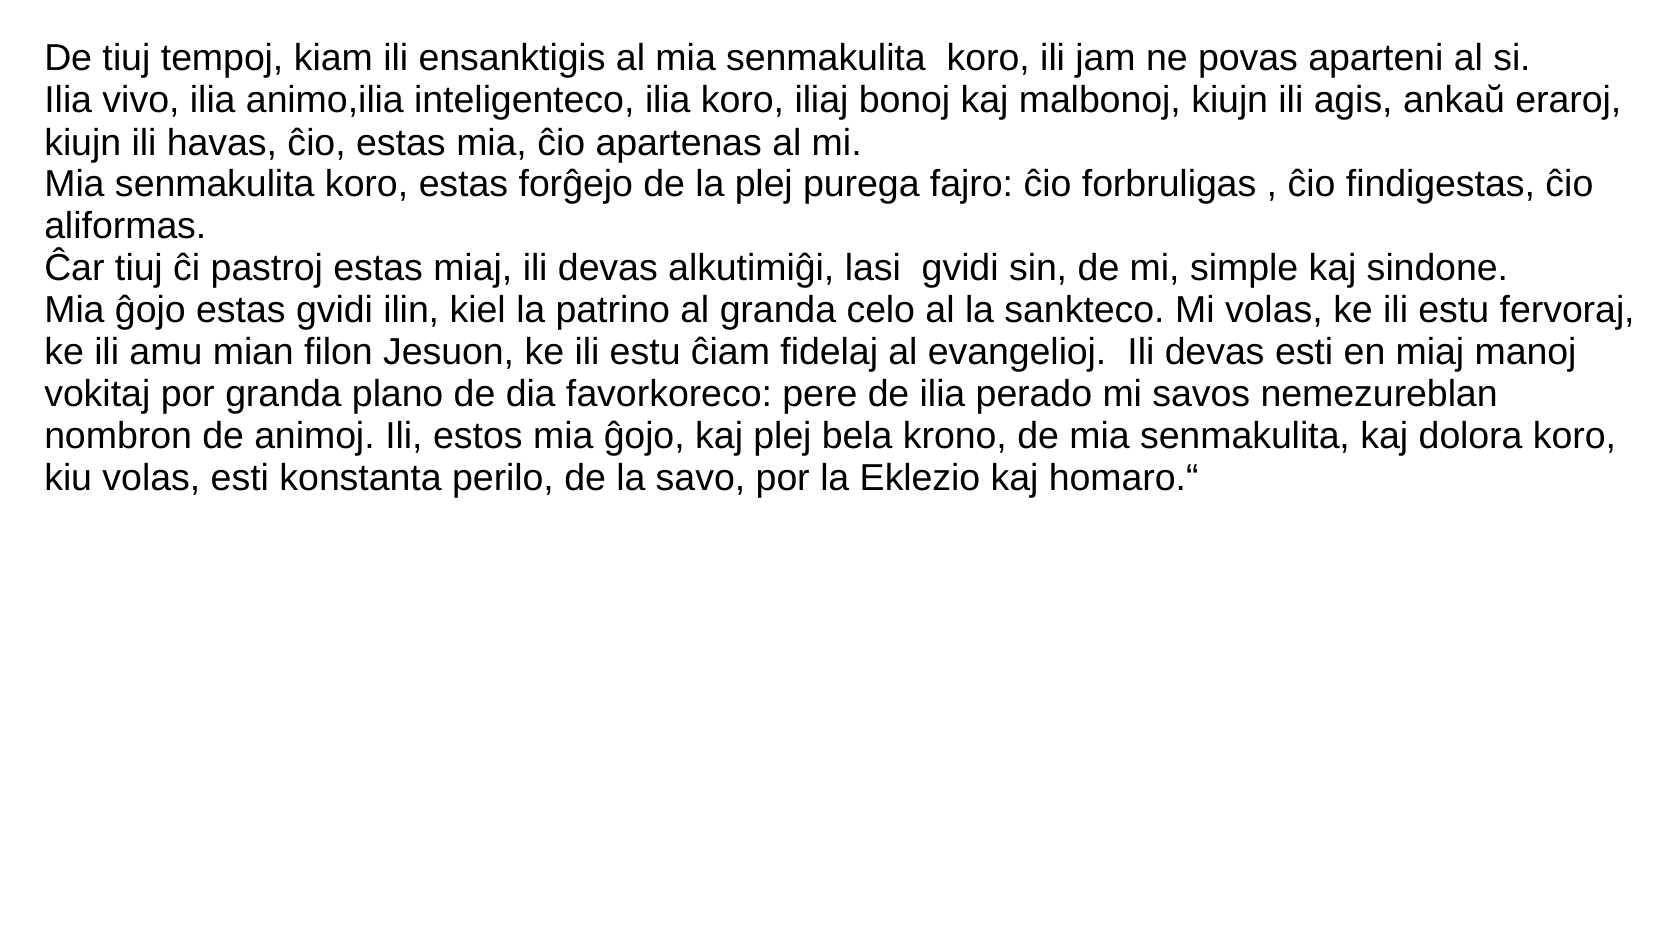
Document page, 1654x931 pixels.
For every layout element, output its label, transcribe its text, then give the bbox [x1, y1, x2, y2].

text_box De tiuj tempoj, kiam ili ensanktigis al mia senmakulita koro, ili jam ne povas aparteni al si. Ilia vivo, ilia animo,ilia inteligenteco, ilia koro, iliaj bonoj kaj malbonoj, kiujn ili agis, ankaŭ eraroj, kiujn ili havas, ĉio, estas mia, ĉio apartenas al mi. Mia senmakulita koro, estas forĝejo de la plej purega fajro: ĉio forbruligas , ĉio findigestas, ĉio aliformas. Ĉar tiuj ĉi pastroj estas miaj, ili devas alkutimiĝi, lasi gvidi sin, de mi, simple kaj sindone. Mia ĝojo estas gvidi ilin, kiel la patrino al granda celo al la sankteco. Mi volas, ke ili estu fervoraj, ke ili amu mian filon Jesuon, ke ili estu ĉiam fidelaj al evangelioj. Ili devas esti en miaj manoj vokitaj por granda plano de dia favorkoreco: pere de ilia perado mi savos nemezureblan nombron de animoj. Ili, estos mia ĝojo, kaj plej bela krono, de mia senmakulita, kaj dolora koro, kiu volas, esti konstanta perilo, de la savo, por la Eklezio kaj homaro.“ [29, 29, 1654, 857]
